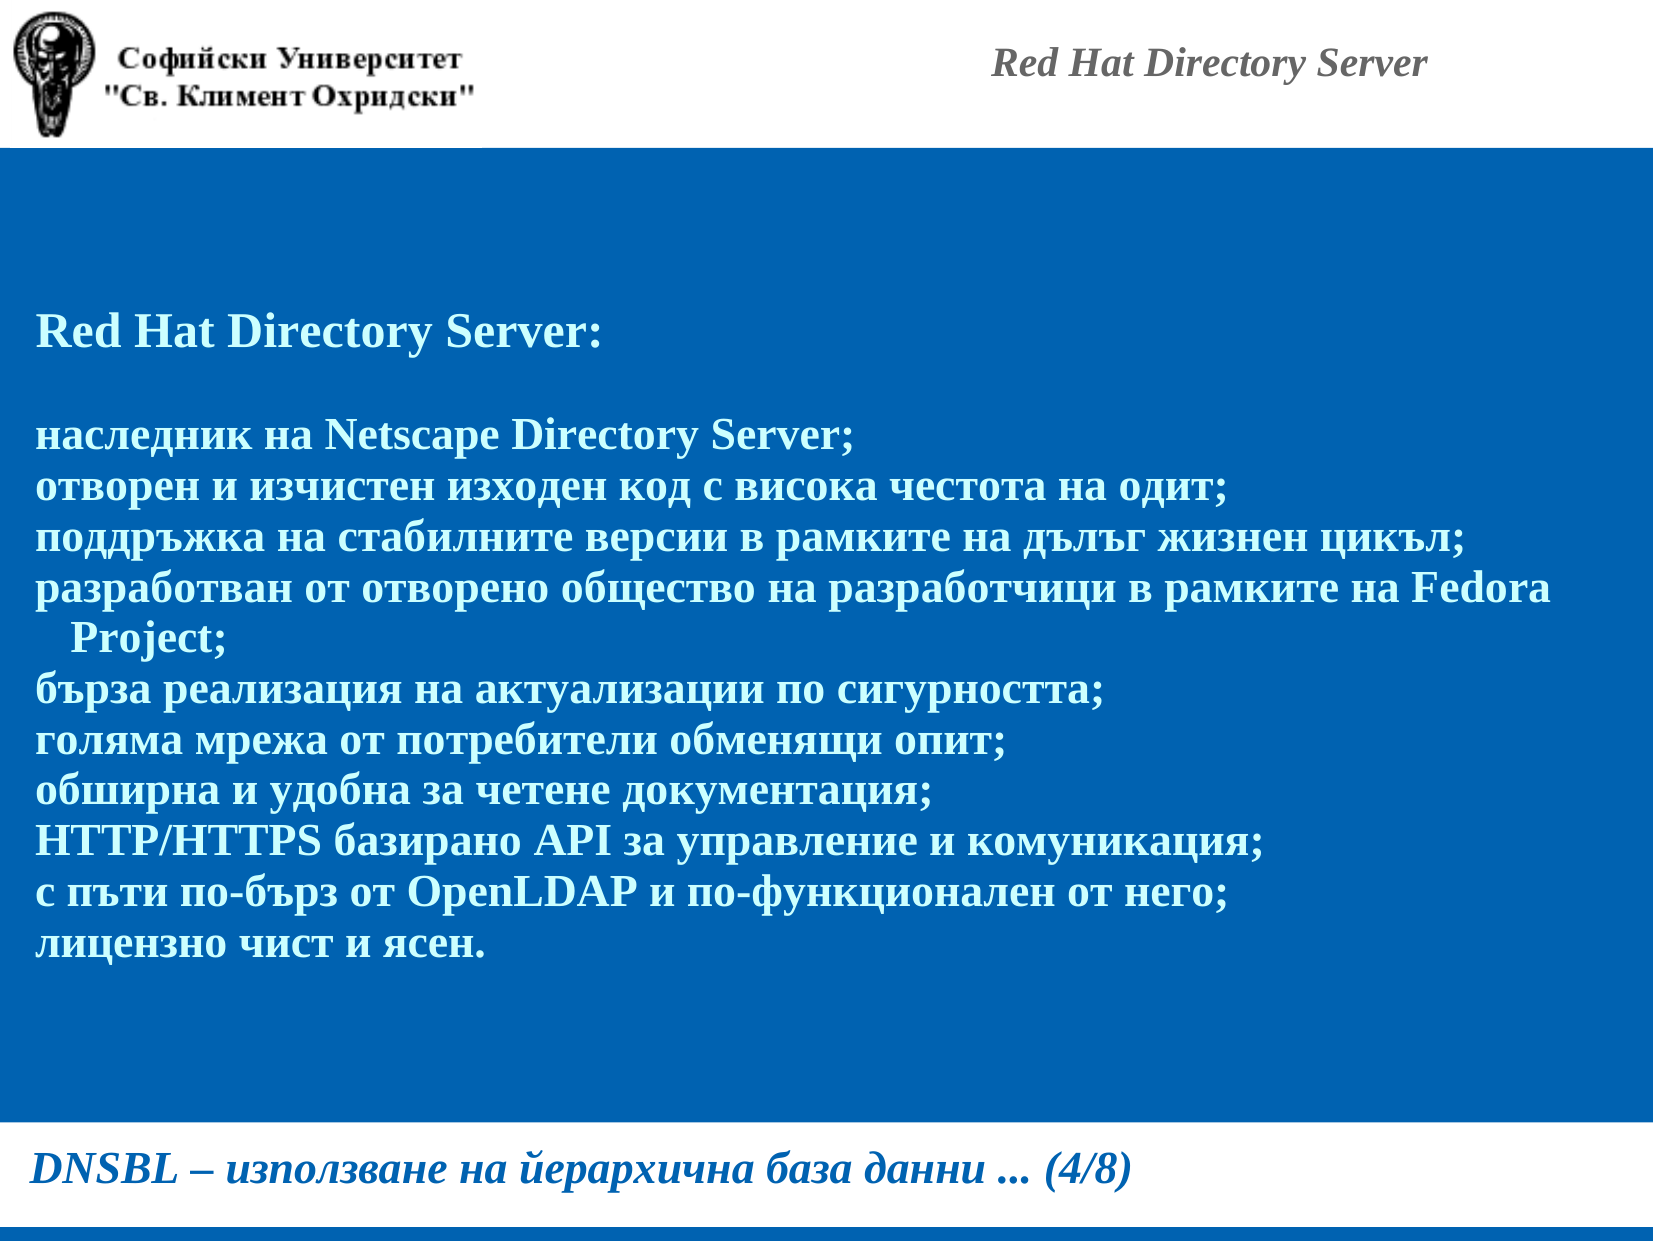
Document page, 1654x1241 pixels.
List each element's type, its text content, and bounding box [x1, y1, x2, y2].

title Red Hat Directory Server [767, 3, 1652, 122]
picture [10, 0, 482, 148]
text_box Red Hat Directory Server: наследник на Netscape Directory Server; oтворен и изчистен изходен код с висока честота на одит; поддръжка на стабилните версии в рамките на дълъг жизнен цикъл; разработван от отворено общество на разработчици в рамките на Fedora Project; бърза реализация на актуализации по сигурността; голяма мрежа от потребители обменящи опит; обширна и удобна за четене документация; HTTP/HTTPS базирано API за управление и комуникация; с пъти по-бърз от OpenLDAP и по-функционален от него; лицензно чист и ясен. [0, 147, 1653, 1123]
text_box DNSBL – използване на йерархична база данни ... (4/8) [29, 1143, 1151, 1211]
